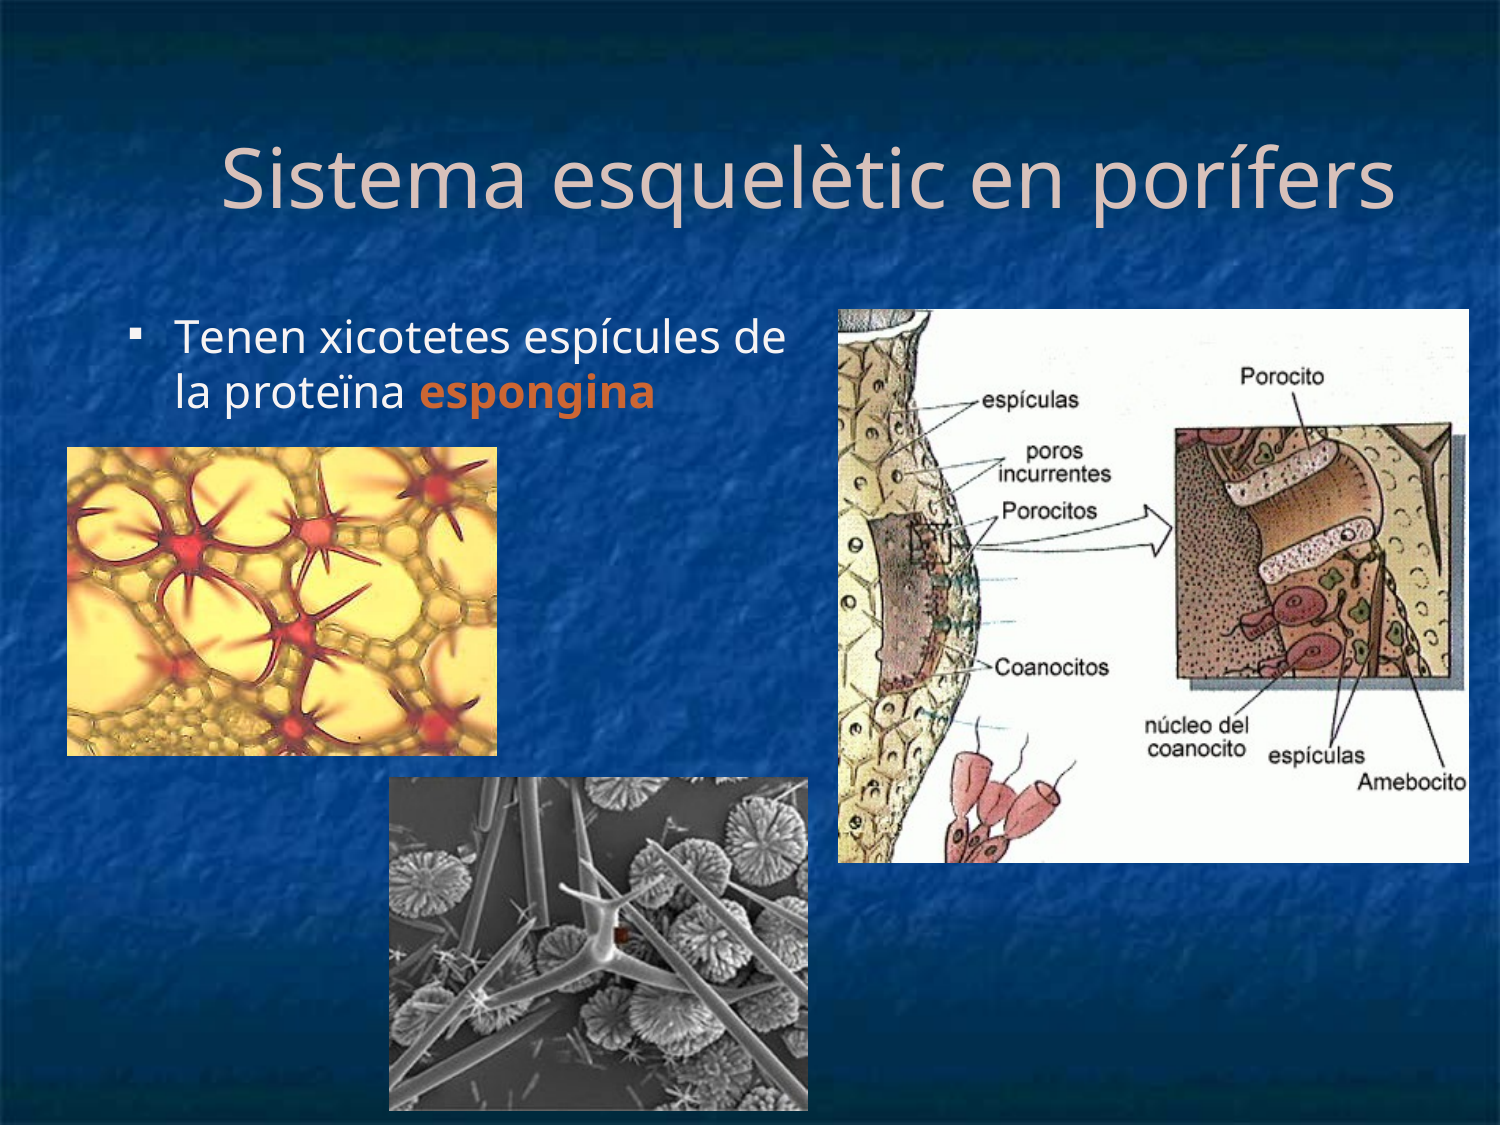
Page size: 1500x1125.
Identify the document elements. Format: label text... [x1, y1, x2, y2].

picture [0, 0, 1500, 1125]
title Sistema esquelètic en porífers [75, 57, 1426, 293]
text_box Tenen xicotetes espícules de la proteïna espongina [85, 299, 815, 425]
